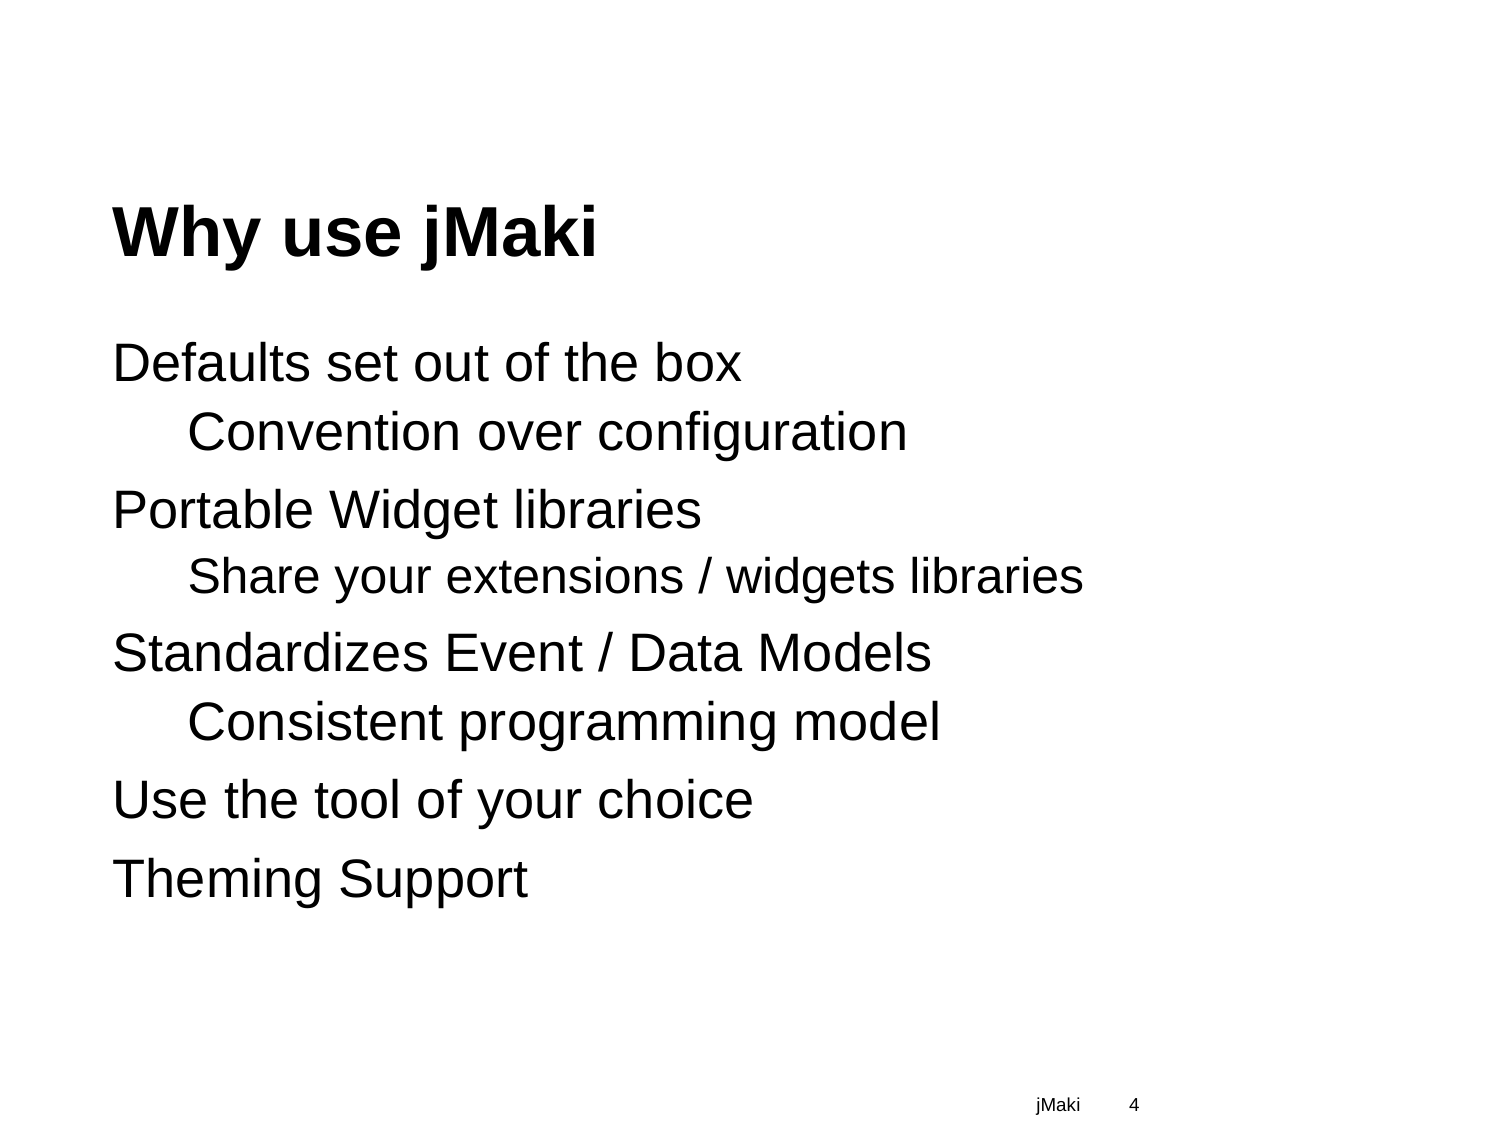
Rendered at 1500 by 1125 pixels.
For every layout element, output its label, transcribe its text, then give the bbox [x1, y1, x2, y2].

title Why use jMaki [112, 119, 1417, 271]
list Defaults set out of the box Convention over configuration Portable Widget libraries Share your extensions / widgets libraries Standardizes Event / Data Models Consistent programming model Use the tool of your choice Theming Support [112, 337, 1463, 1030]
